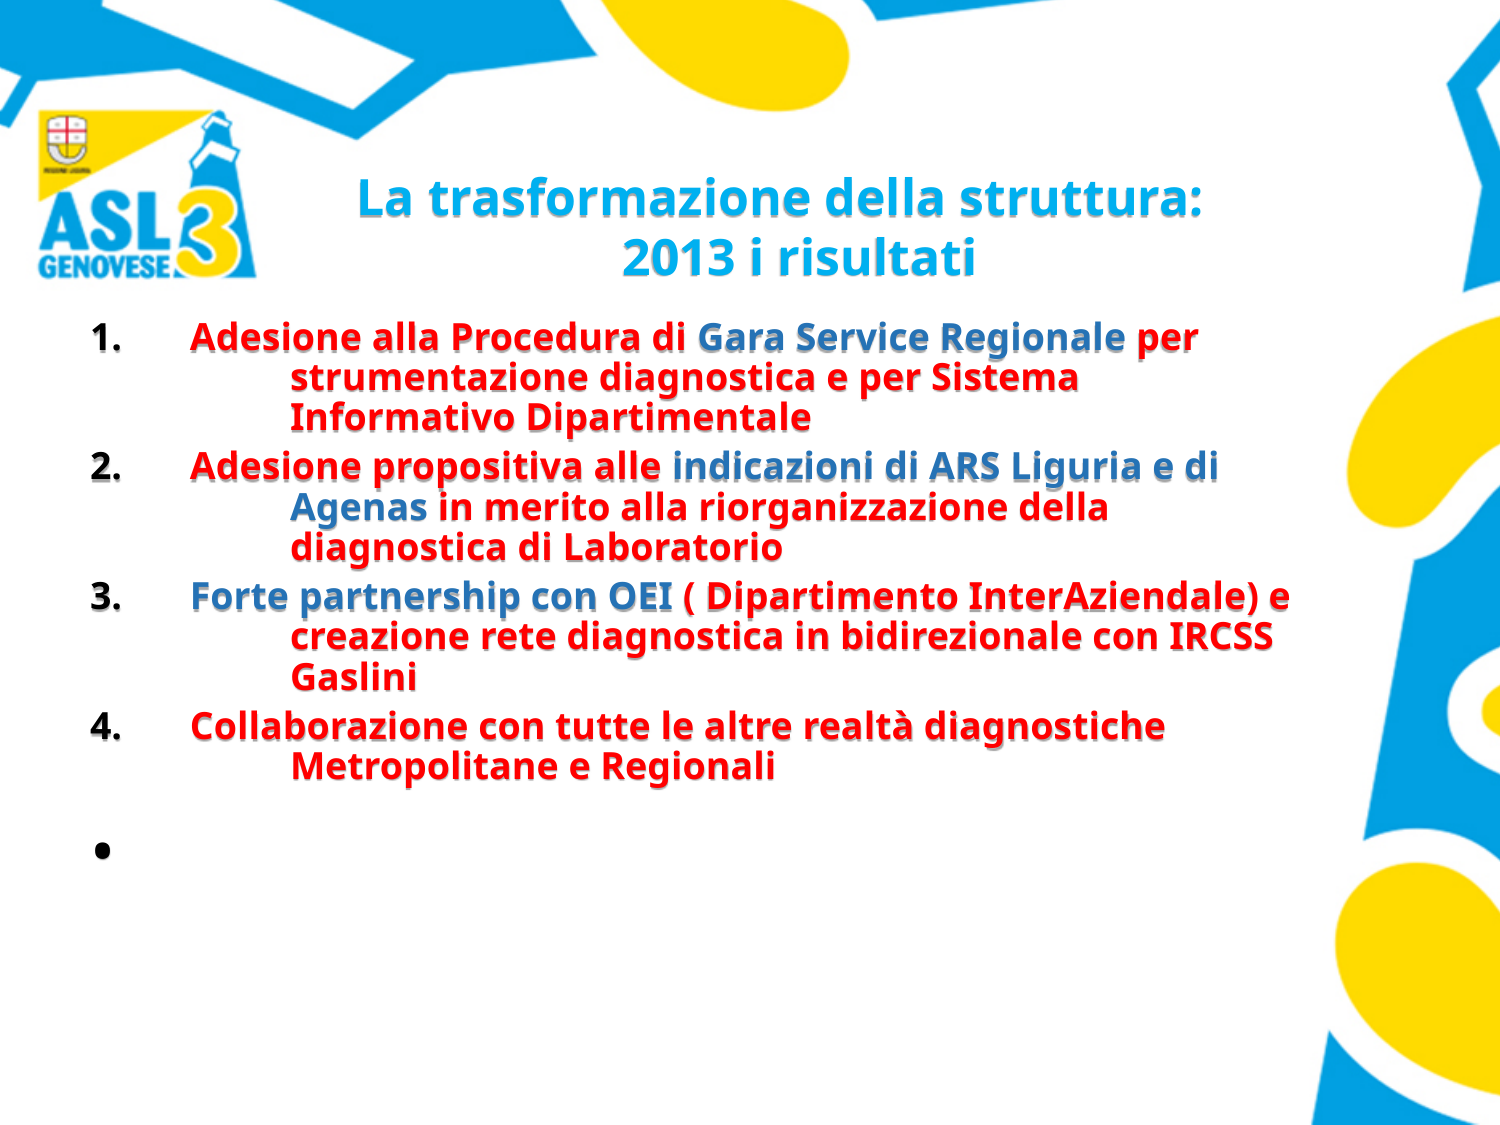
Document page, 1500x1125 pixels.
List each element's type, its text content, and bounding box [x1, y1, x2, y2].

list Adesione alla Procedura di Gara Service Regionale per strumentazione diagnostica e per Sistema Informativo Dipartimentale Adesione propositiva alle indicazioni di ARS Liguria e di Agenas in merito alla riorganizzazione della diagnostica di Laboratorio Forte partnership con OEI ( Dipartimento InterAziendale) e creazione rete diagnostica in bidirezionale con IRCSS Gaslini Collaborazione con tutte le altre realtà diagnostiche Metropolitane e Regionali [75, 310, 1331, 1005]
title La trasformazione della struttura: 2013 i risultati [268, 157, 1331, 274]
